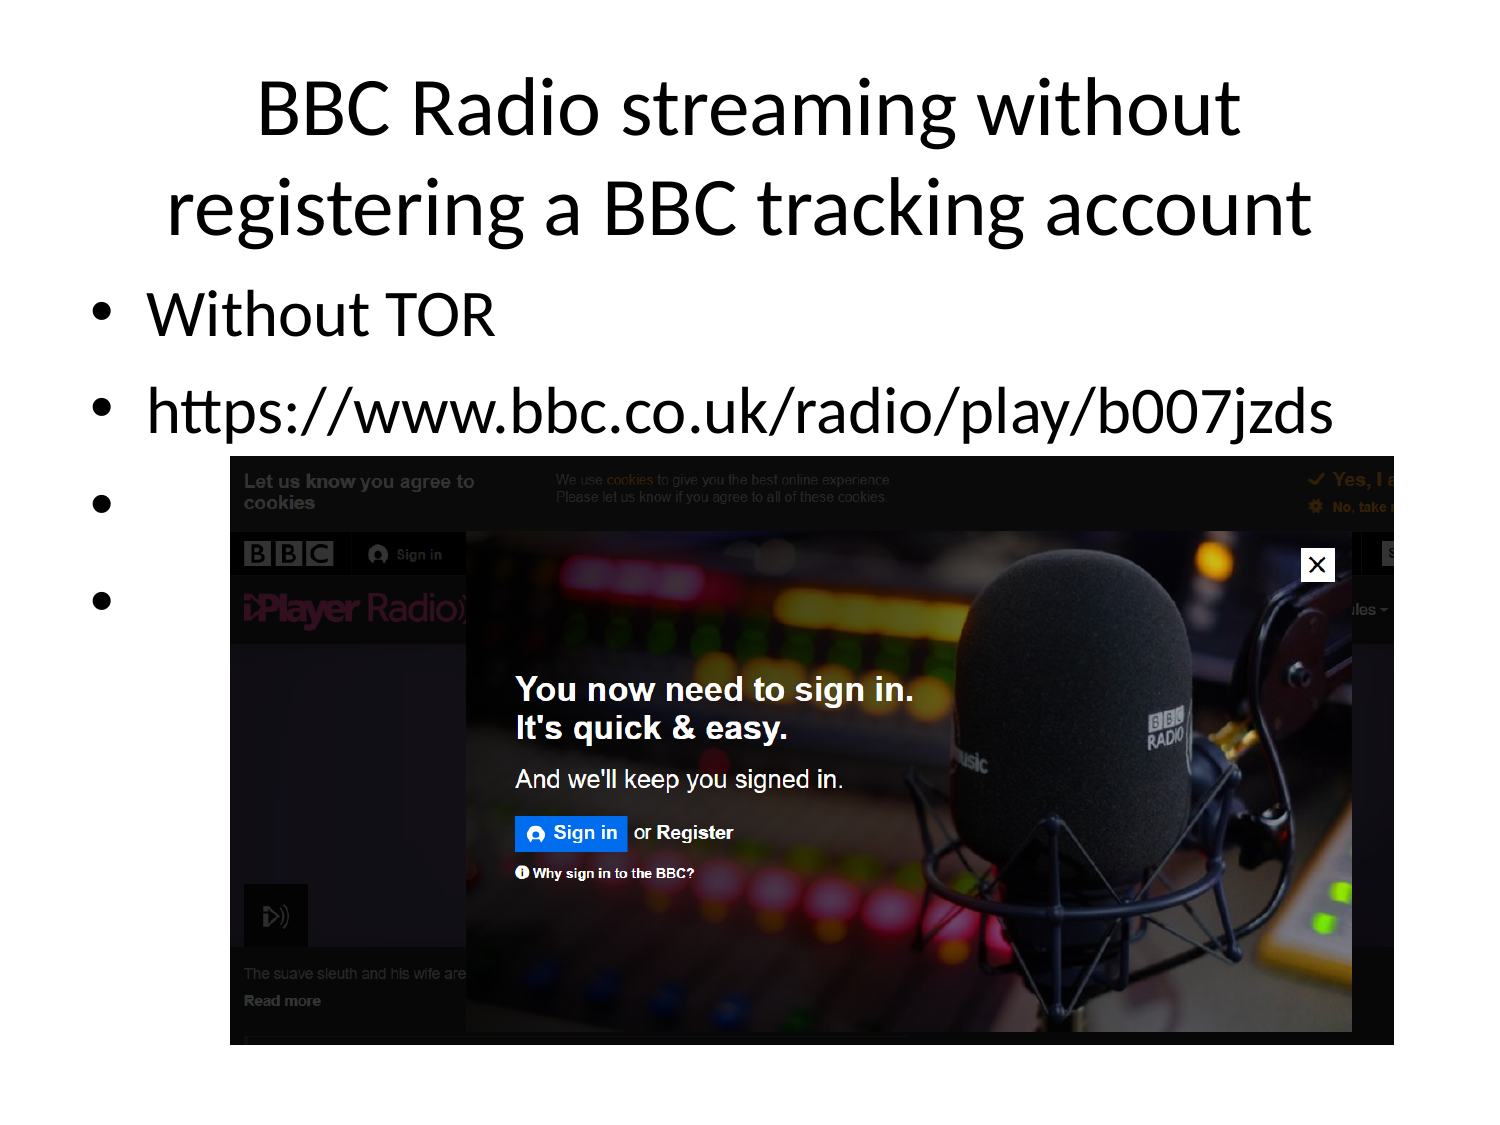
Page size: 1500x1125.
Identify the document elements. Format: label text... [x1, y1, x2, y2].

list Without TOR https://www.bbc.co.uk/radio/play/b007jzds [75, 262, 1426, 1005]
title BBC Radio streaming without registering a BBC tracking account [75, 45, 1426, 233]
picture [230, 456, 1394, 1045]
